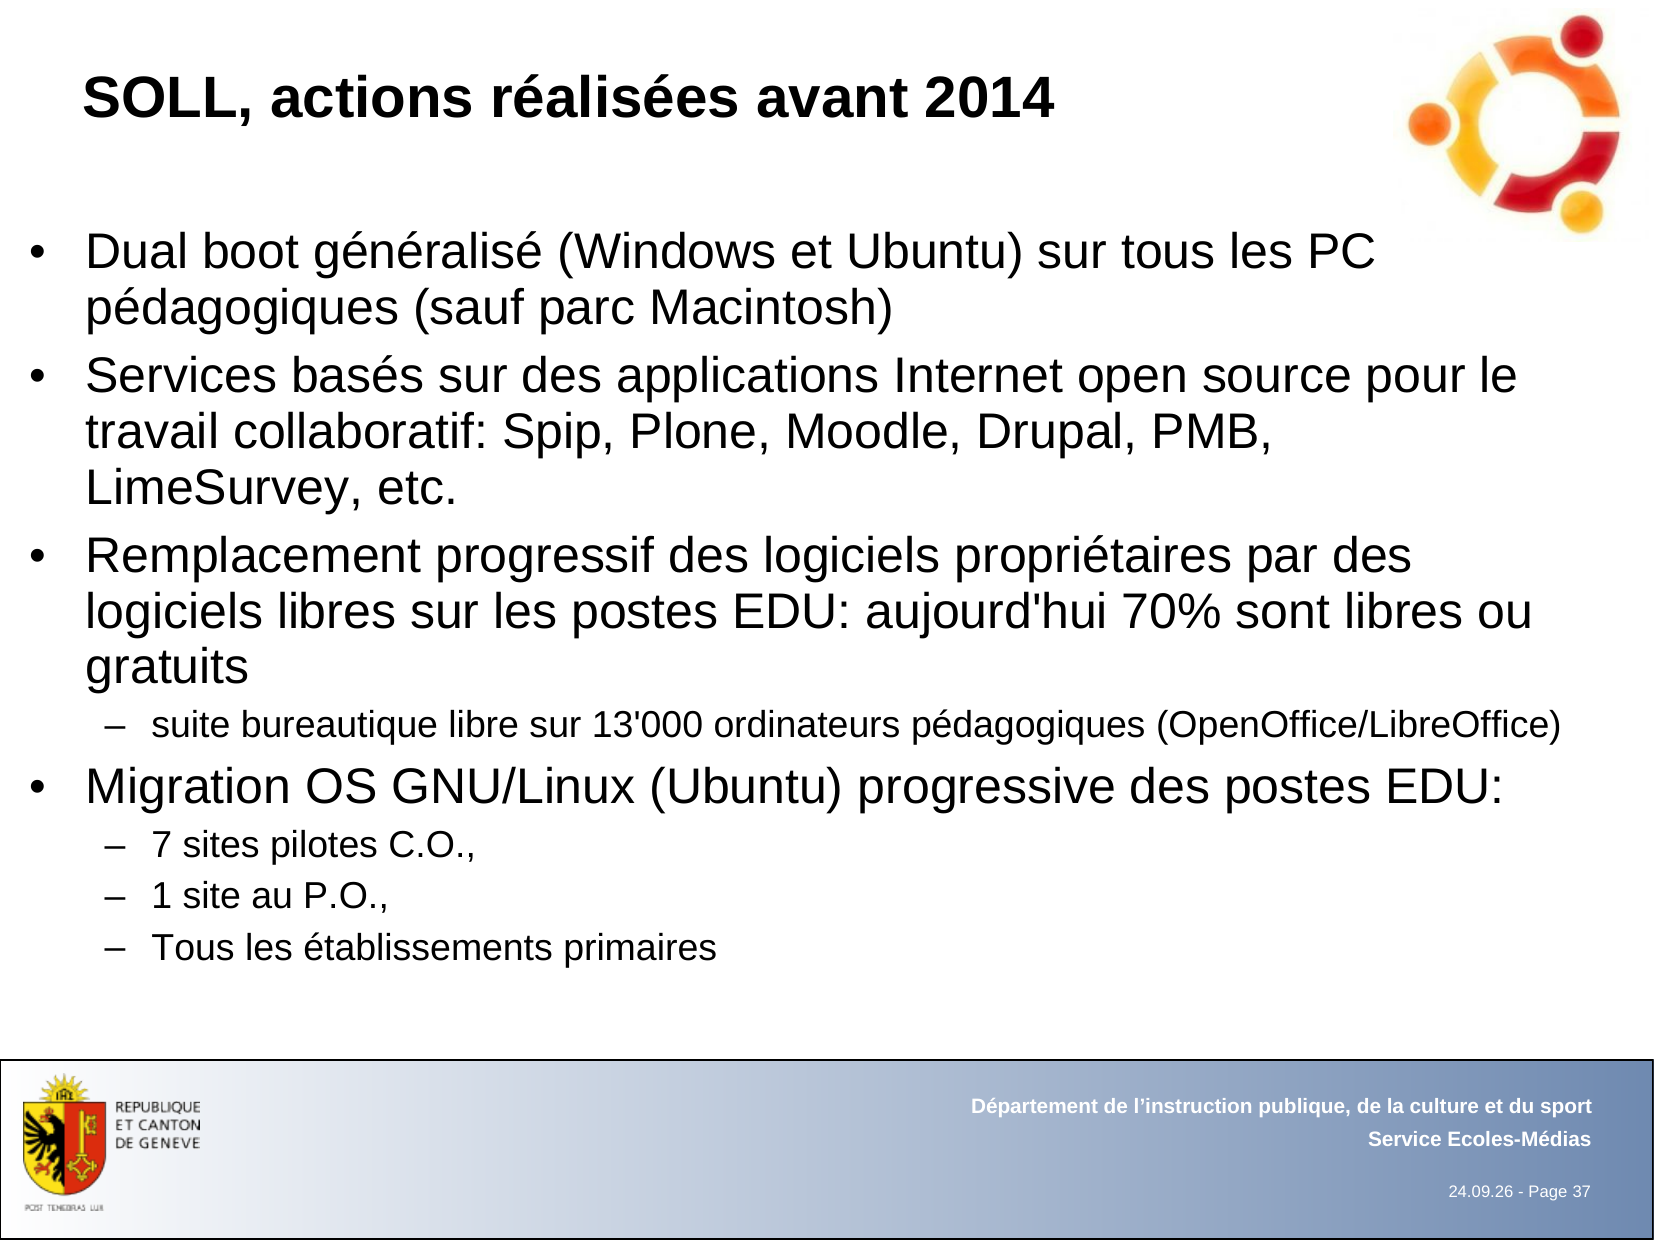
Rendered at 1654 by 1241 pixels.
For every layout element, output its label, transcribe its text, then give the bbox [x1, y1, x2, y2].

list Dual boot généralisé (Windows et Ubuntu) sur tous les PC pédagogiques (sauf parc Macintosh) Services basés sur des applications Internet open source pour le travail collaboratif: Spip, Plone, Moodle, Drupal, PMB, LimeSurvey, etc. Remplacement progressif des logiciels propriétaires par des logiciels libres sur les postes EDU: aujourd'hui 70% sont libres ou gratuits suite bureautique libre sur 13'000 ordinateurs pédagogiques (OpenOffice/LibreOffice) Migration OS GNU/Linux (Ubuntu) progressive des postes EDU: 7 sites pilotes C.O., 1 site au P.O., Tous les établissements primaires [29, 223, 1565, 1058]
picture [1393, 8, 1649, 242]
title SOLL, actions réalisées avant 2014 [82, 23, 1571, 172]
picture [23, 1073, 200, 1211]
